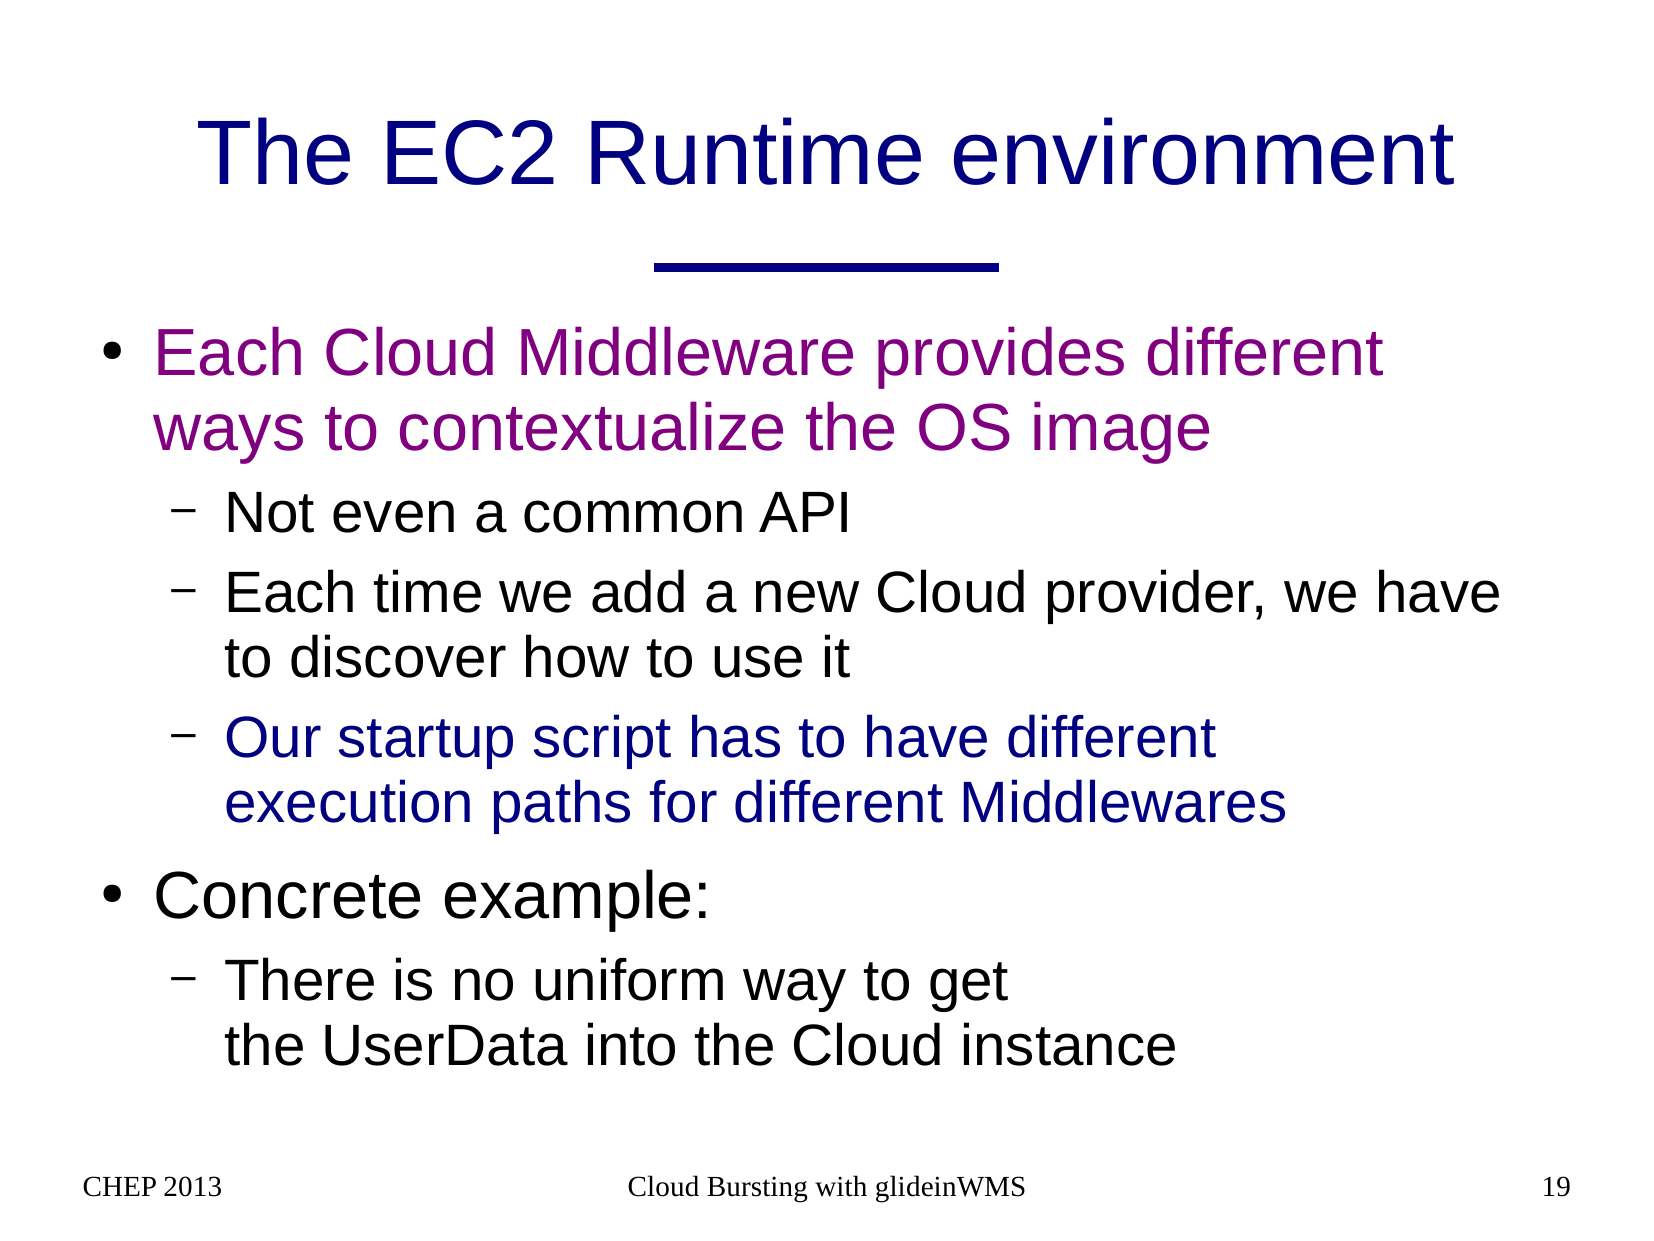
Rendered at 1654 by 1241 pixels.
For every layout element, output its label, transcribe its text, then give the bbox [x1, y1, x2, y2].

list Each Cloud Middleware provides different ways to contextualize the OS image Not even a common API Each time we add a new Cloud provider, we have to discover how to use it Our startup script has to have different execution paths for different Middlewares Concrete example: There is no uniform way to get the UserData into the Cloud instance [82, 315, 1538, 1156]
title The EC2 Runtime environment [82, 49, 1571, 257]
